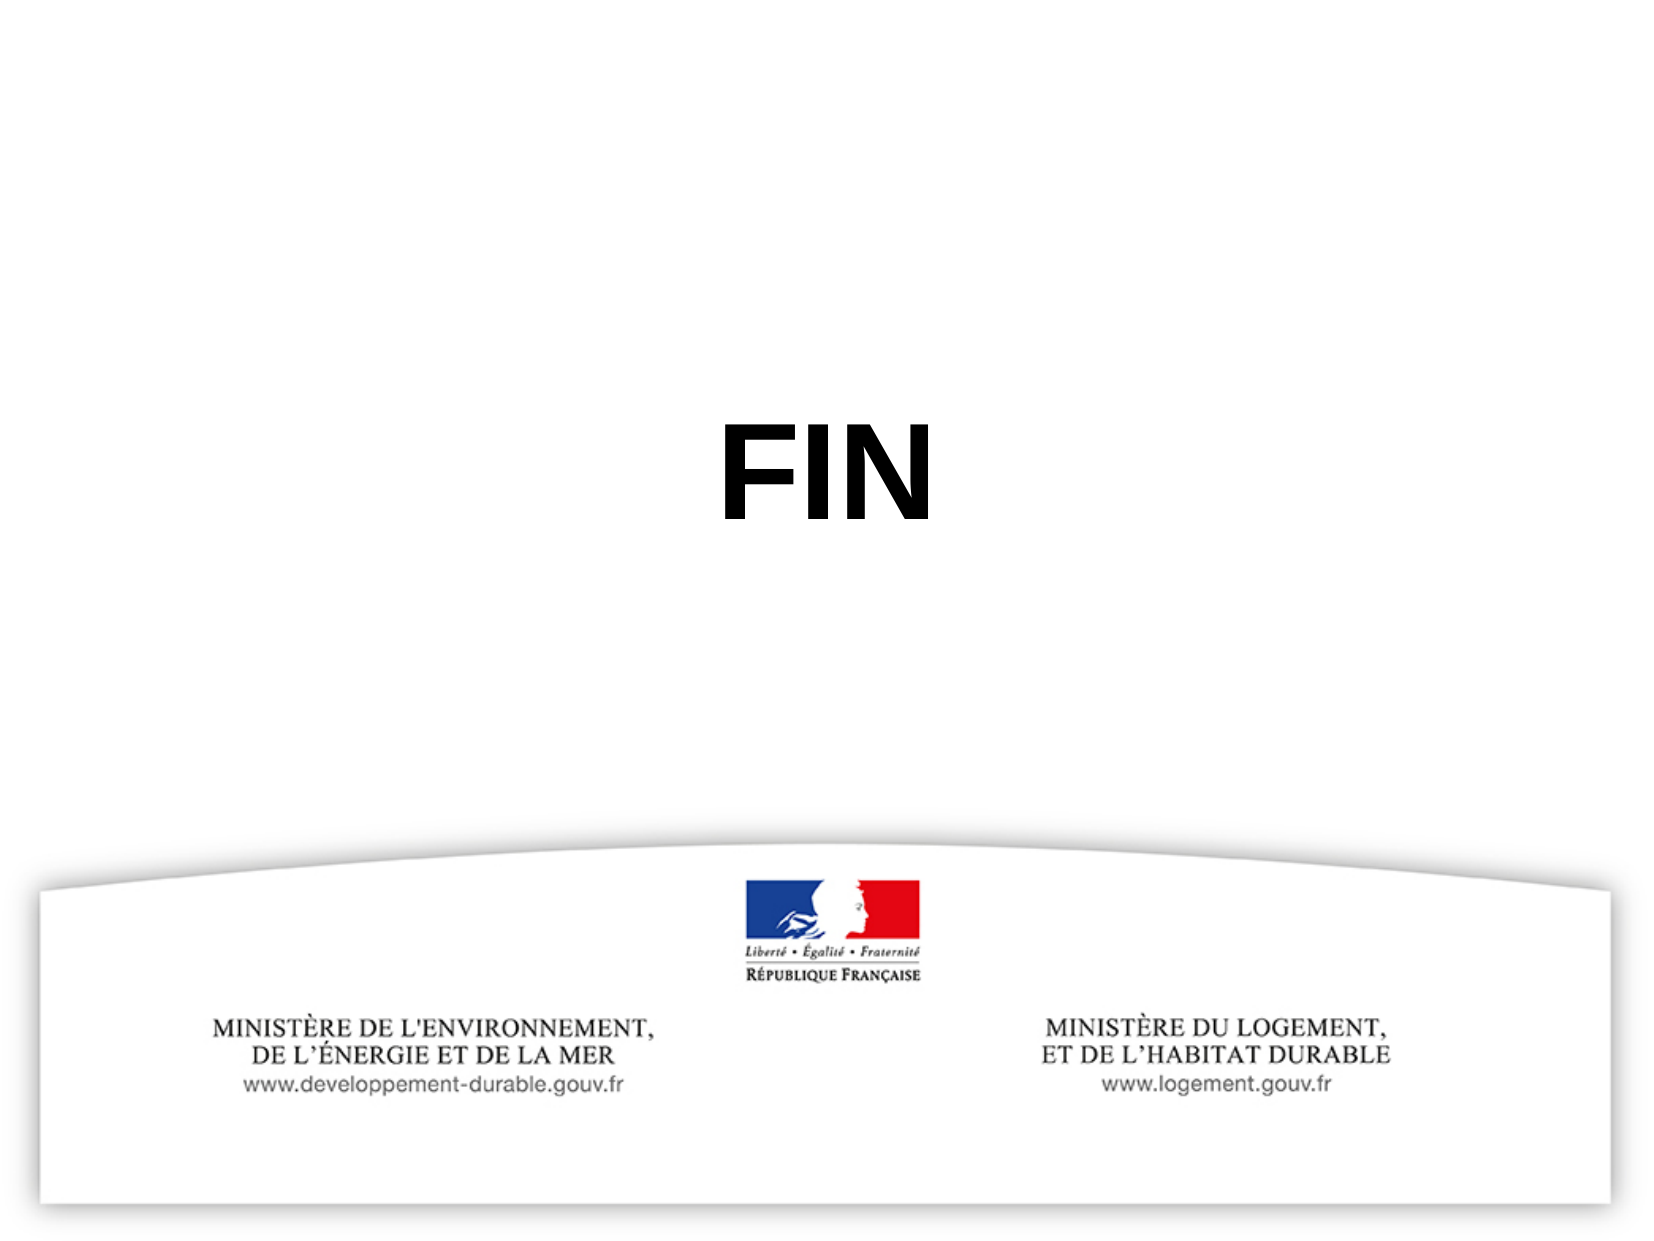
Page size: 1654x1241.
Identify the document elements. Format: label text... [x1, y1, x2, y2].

text_box FIN [701, 388, 953, 557]
picture [0, 803, 1654, 1241]
